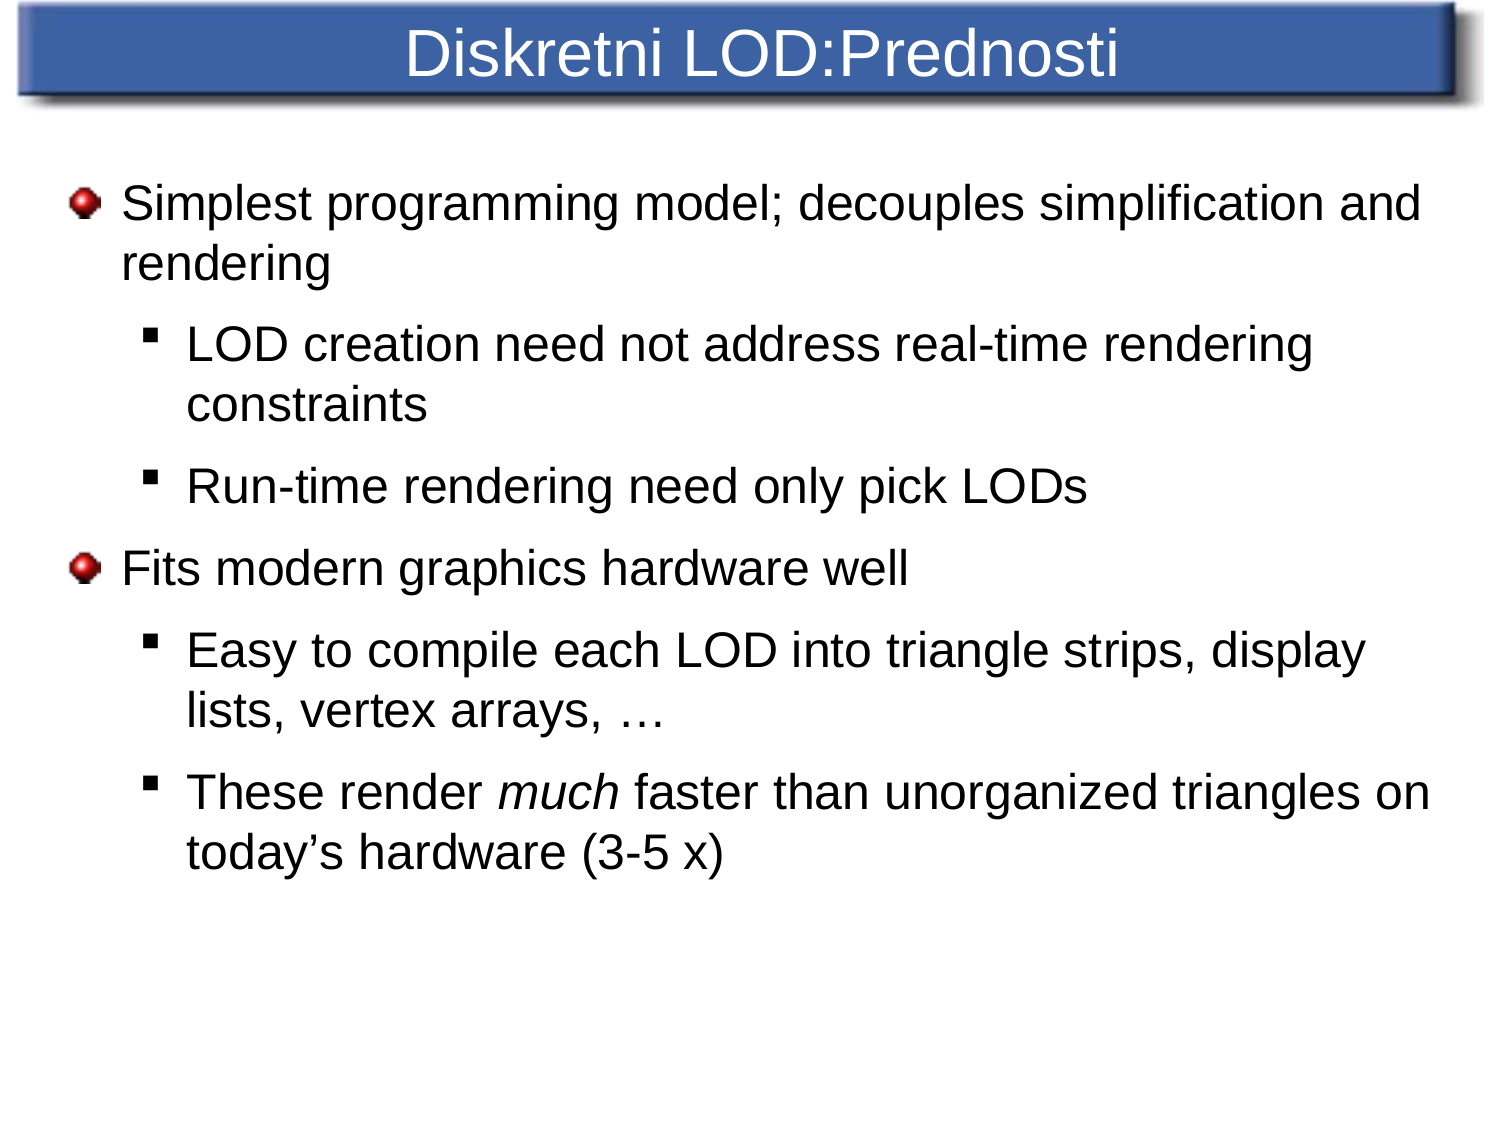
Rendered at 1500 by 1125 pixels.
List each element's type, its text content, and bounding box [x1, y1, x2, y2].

picture [16, 0, 1484, 113]
title Diskretni LOD:Prednosti [24, 0, 1500, 100]
list Simplest programming model; decouples simplification and rendering LOD creation need not address real-time rendering constraints Run-time rendering need only pick LODs Fits modern graphics hardware well Easy to compile each LOD into triangle strips, display lists, vertex arrays, … These render much faster than unorganized triangles on today’s hardware (3-5 x) [50, 162, 1448, 1088]
